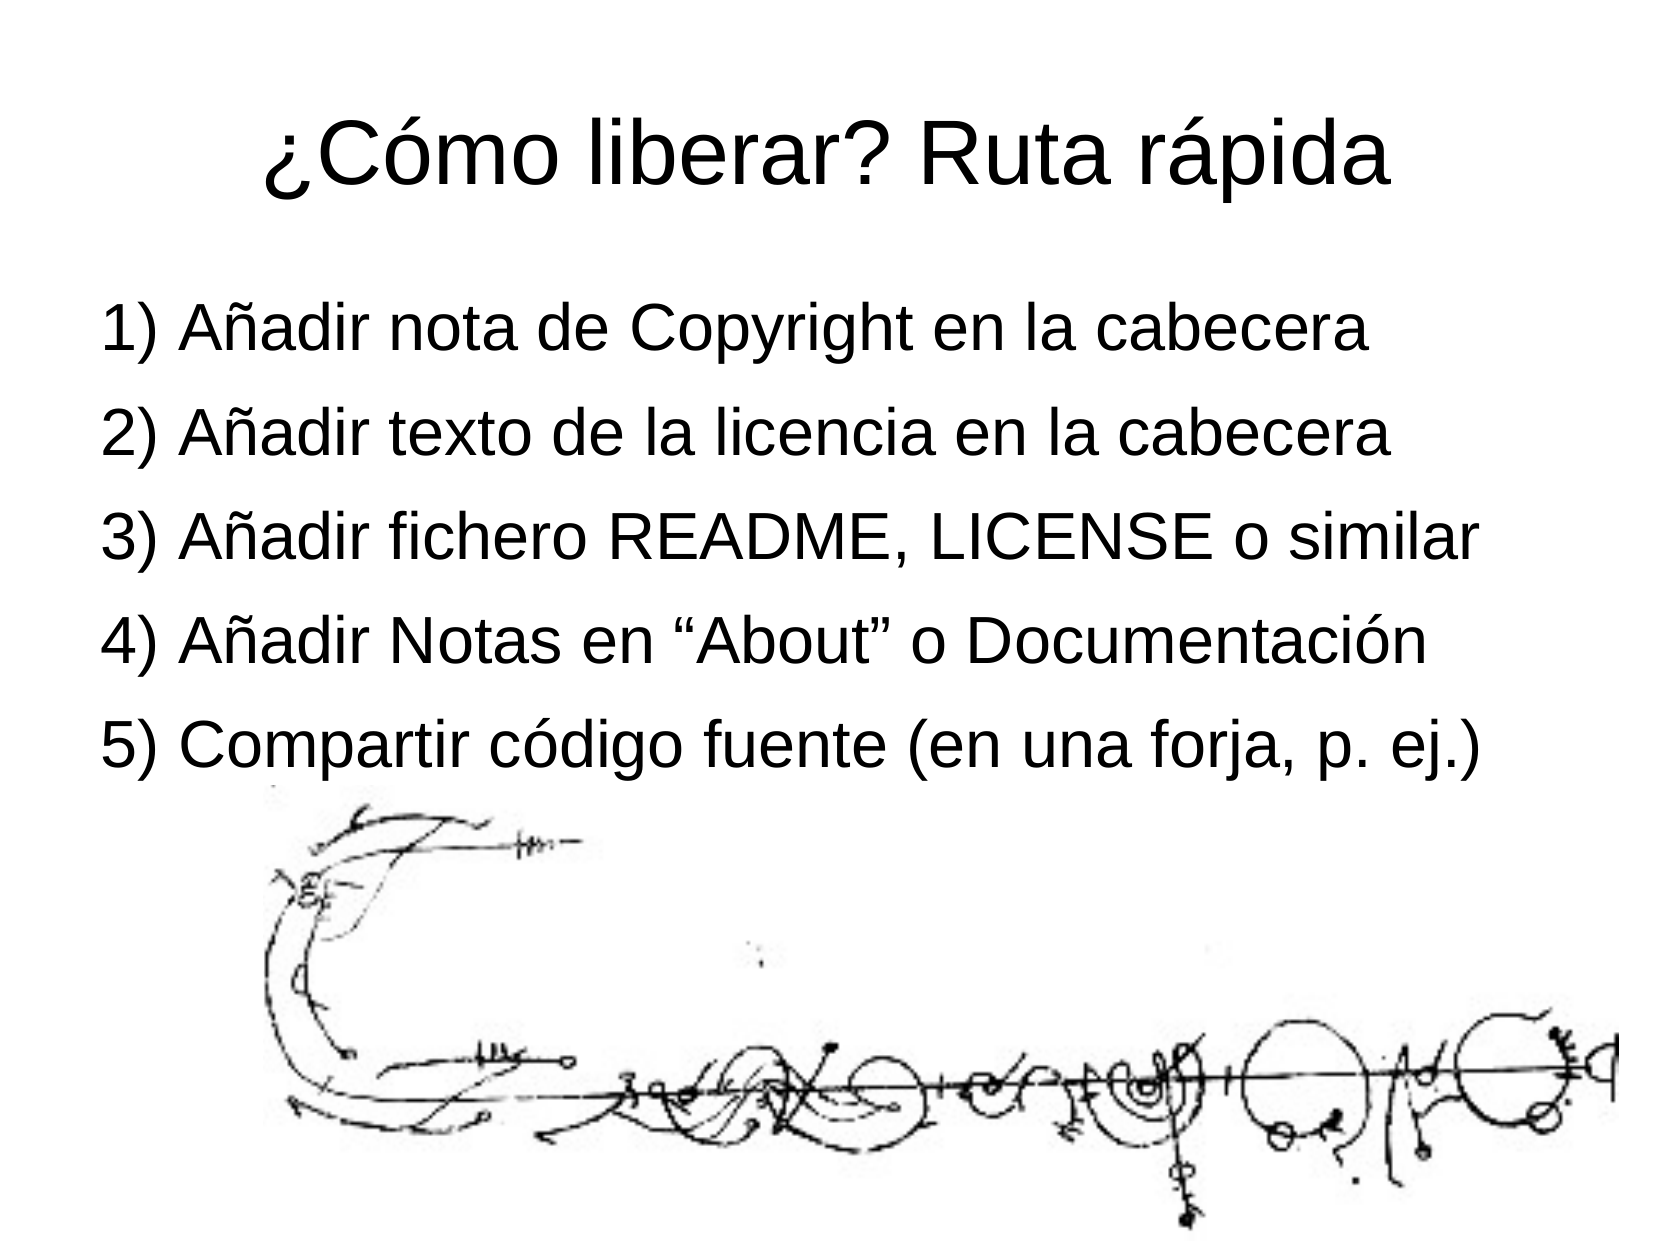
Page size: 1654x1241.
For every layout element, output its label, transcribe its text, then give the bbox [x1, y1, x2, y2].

title ¿Cómo liberar? Ruta rápida [82, 49, 1571, 257]
list Añadir nota de Copyright en la cabecera Añadir texto de la licencia en la cabecera Añadir fichero README, LICENSE o similar Añadir Notas en “About” o Documentación Compartir código fuente (en una forja, p. ej.) [82, 290, 1538, 1010]
picture [263, 785, 1619, 1241]
